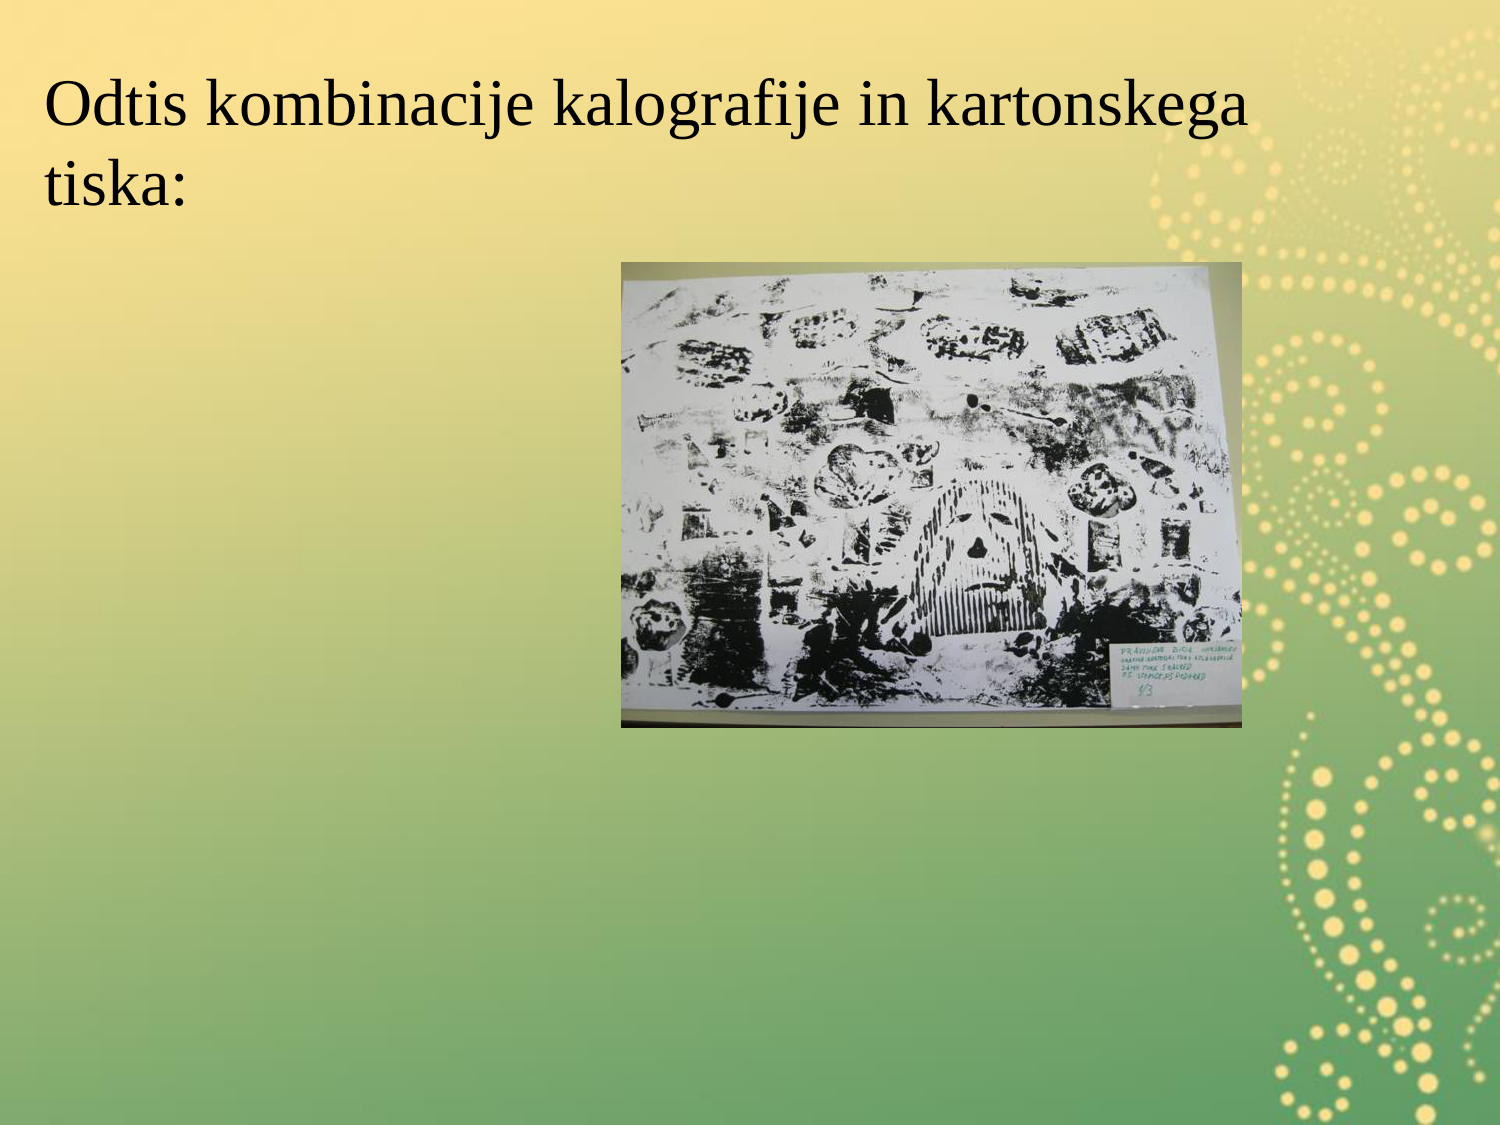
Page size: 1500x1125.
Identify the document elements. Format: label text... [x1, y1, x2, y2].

text_box [621, 262, 1242, 728]
picture [0, 0, 1500, 1125]
title Odtis kombinacije kalografije in kartonskega tiska: [29, 45, 1426, 233]
